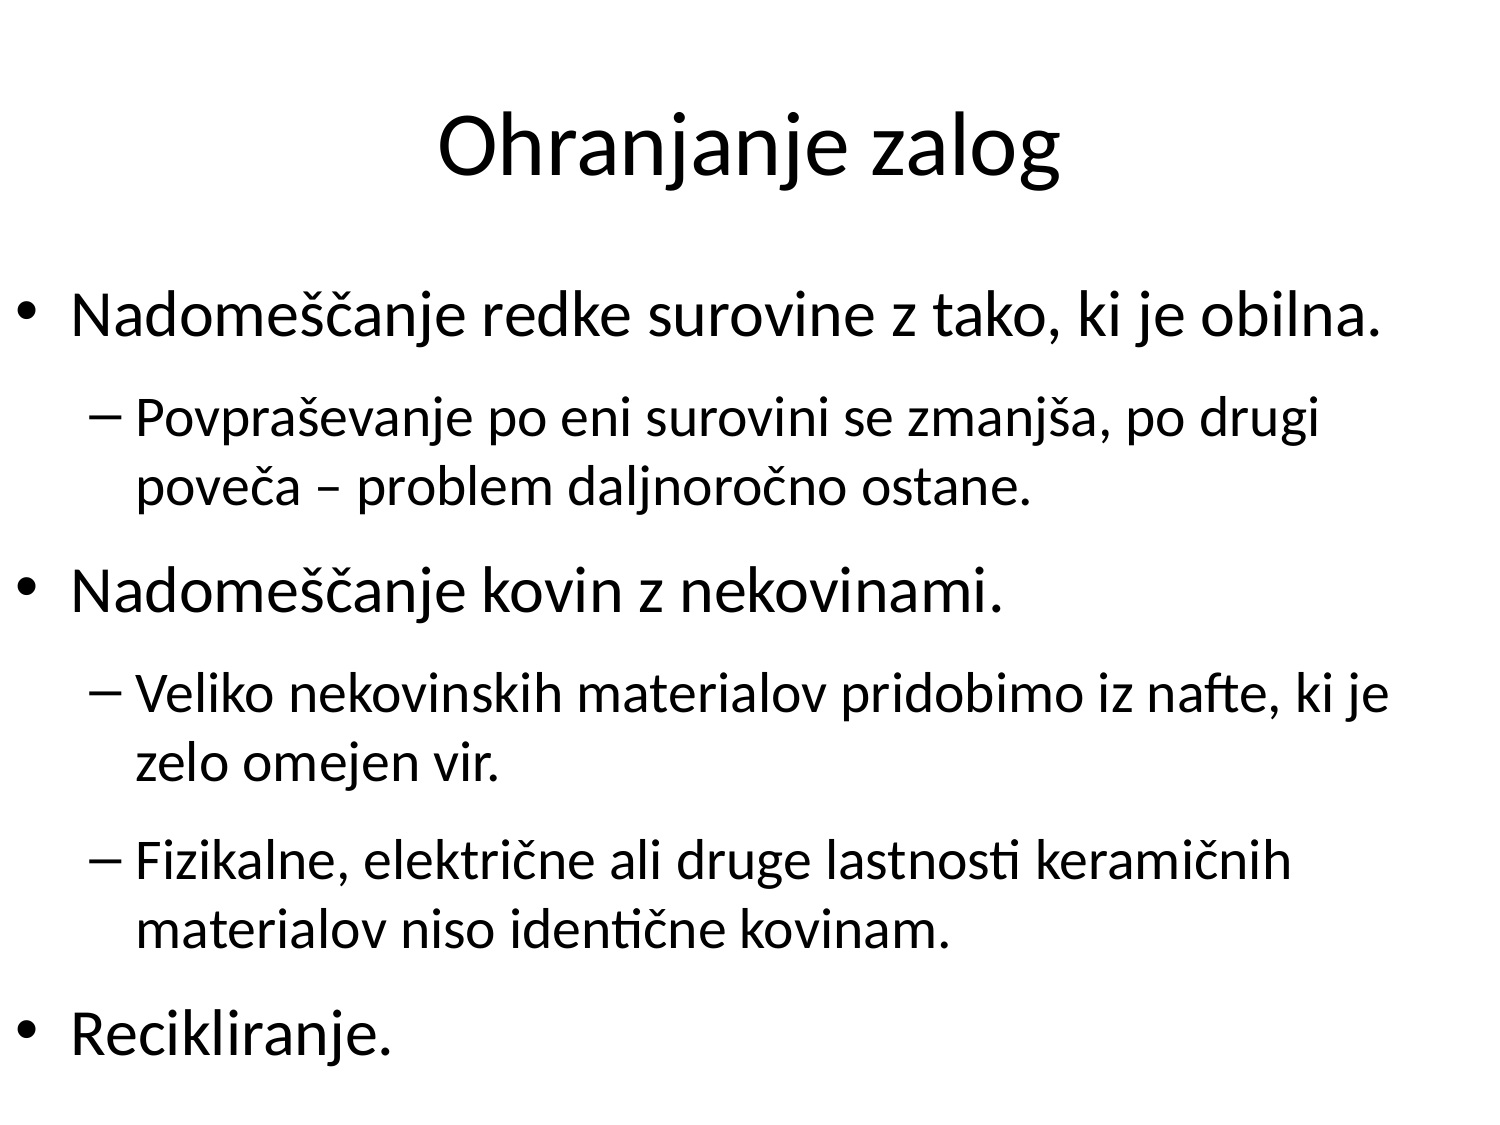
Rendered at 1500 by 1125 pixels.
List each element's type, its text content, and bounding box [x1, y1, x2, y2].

list Nadomeščanje redke surovine z tako, ki je obilna. Povpraševanje po eni surovini se zmanjša, po drugi poveča – problem daljnoročno ostane. Nadomeščanje kovin z nekovinami. Veliko nekovinskih materialov pridobimo iz nafte, ki je zelo omejen vir. Fizikalne, električne ali druge lastnosti keramičnih materialov niso identične kovinam. Recikliranje. [0, 262, 1425, 1083]
title Ohranjanje zalog [75, 45, 1425, 233]
